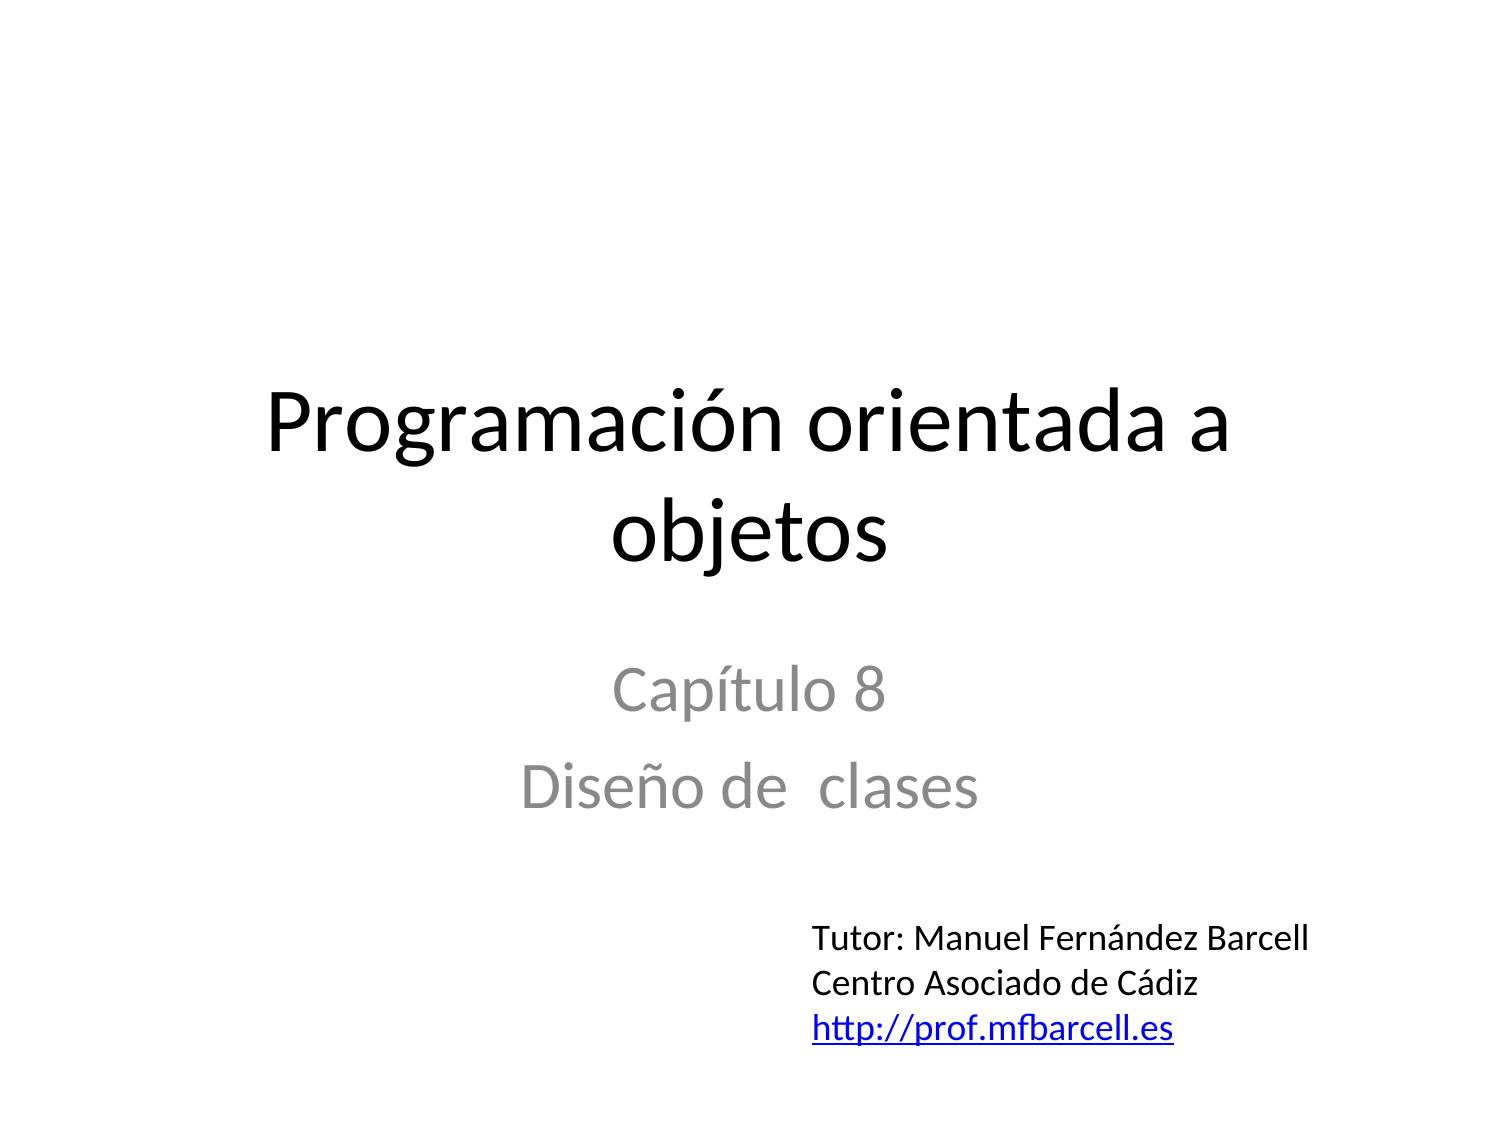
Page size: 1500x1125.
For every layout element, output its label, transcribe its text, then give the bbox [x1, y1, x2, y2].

text_box Tutor: Manuel Fernández Barcell Centro Asociado de Cádiz http://prof.mfbarcell.es [797, 904, 1353, 1056]
title Programación orientada a objetos [112, 349, 1388, 591]
subtitle Capítulo 8 Diseño de clases [225, 637, 1276, 925]
